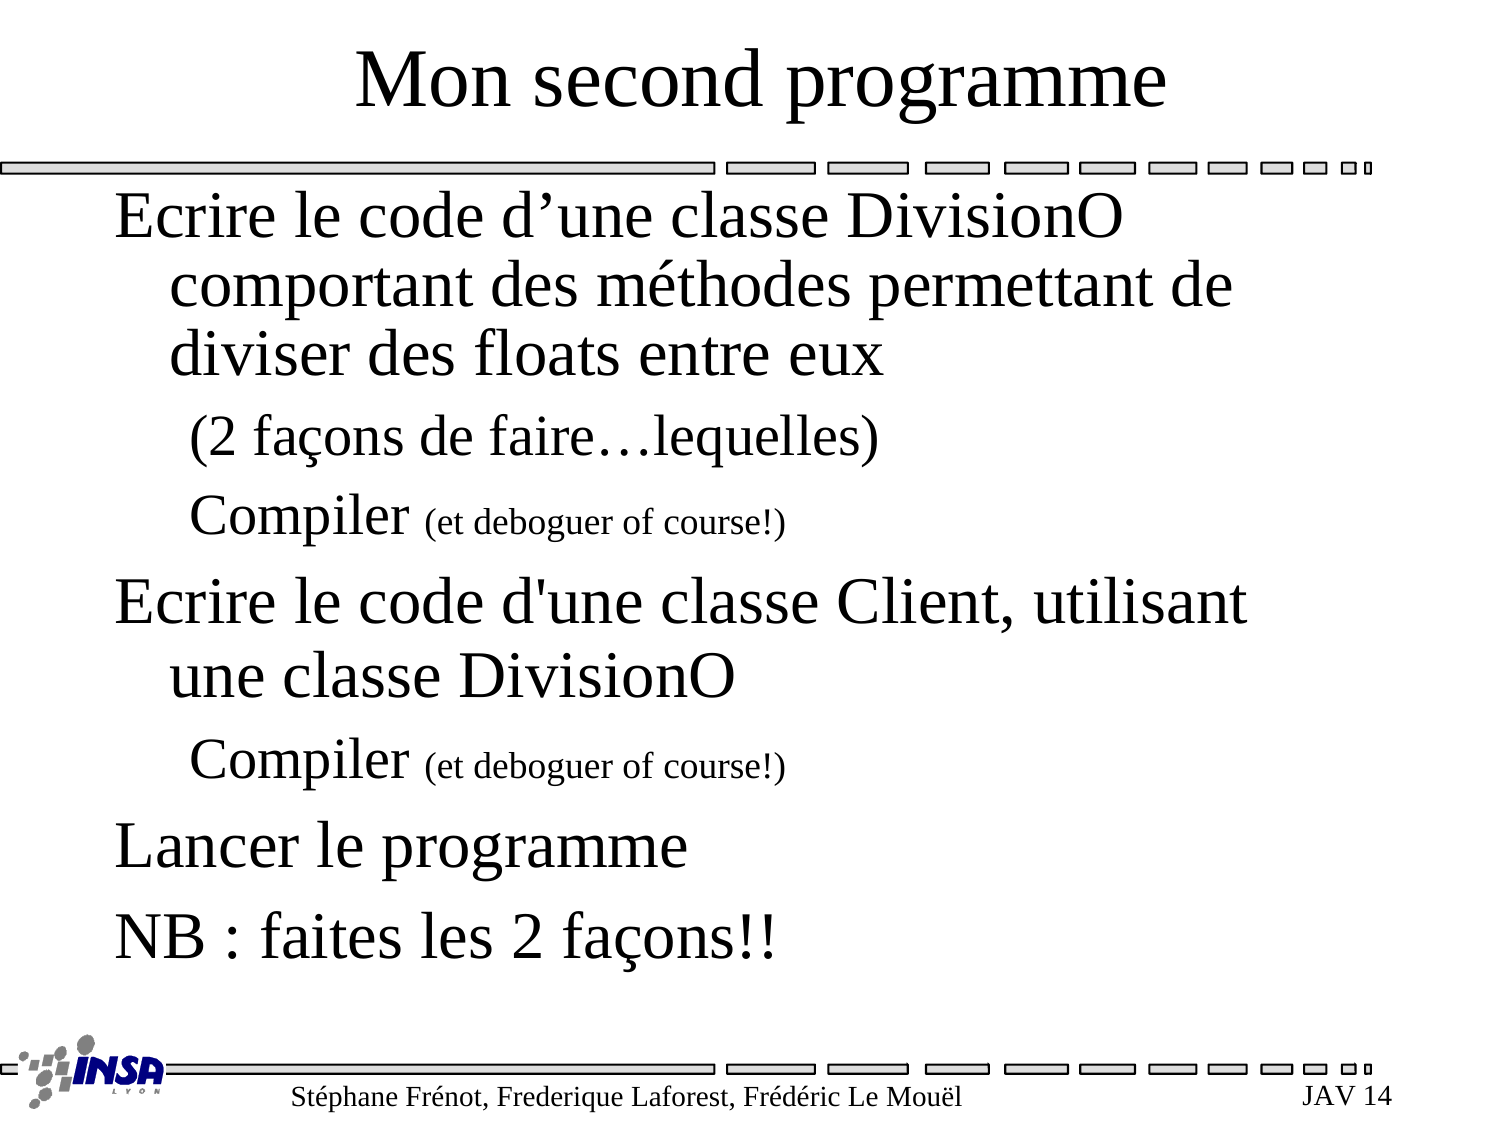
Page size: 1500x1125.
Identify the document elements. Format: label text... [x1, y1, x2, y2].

title Mon second programme [125, 0, 1400, 162]
list Ecrire le code d’une classe DivisionO comportant des méthodes permettant de diviser des floats entre eux (2 façons de faire…lequelles) Compiler (et deboguer of course!) Ecrire le code d'une classe Client, utilisant une classe DivisionO Compiler (et deboguer of course!) Lancer le programme NB : faites les 2 façons!! [99, 174, 1375, 1047]
